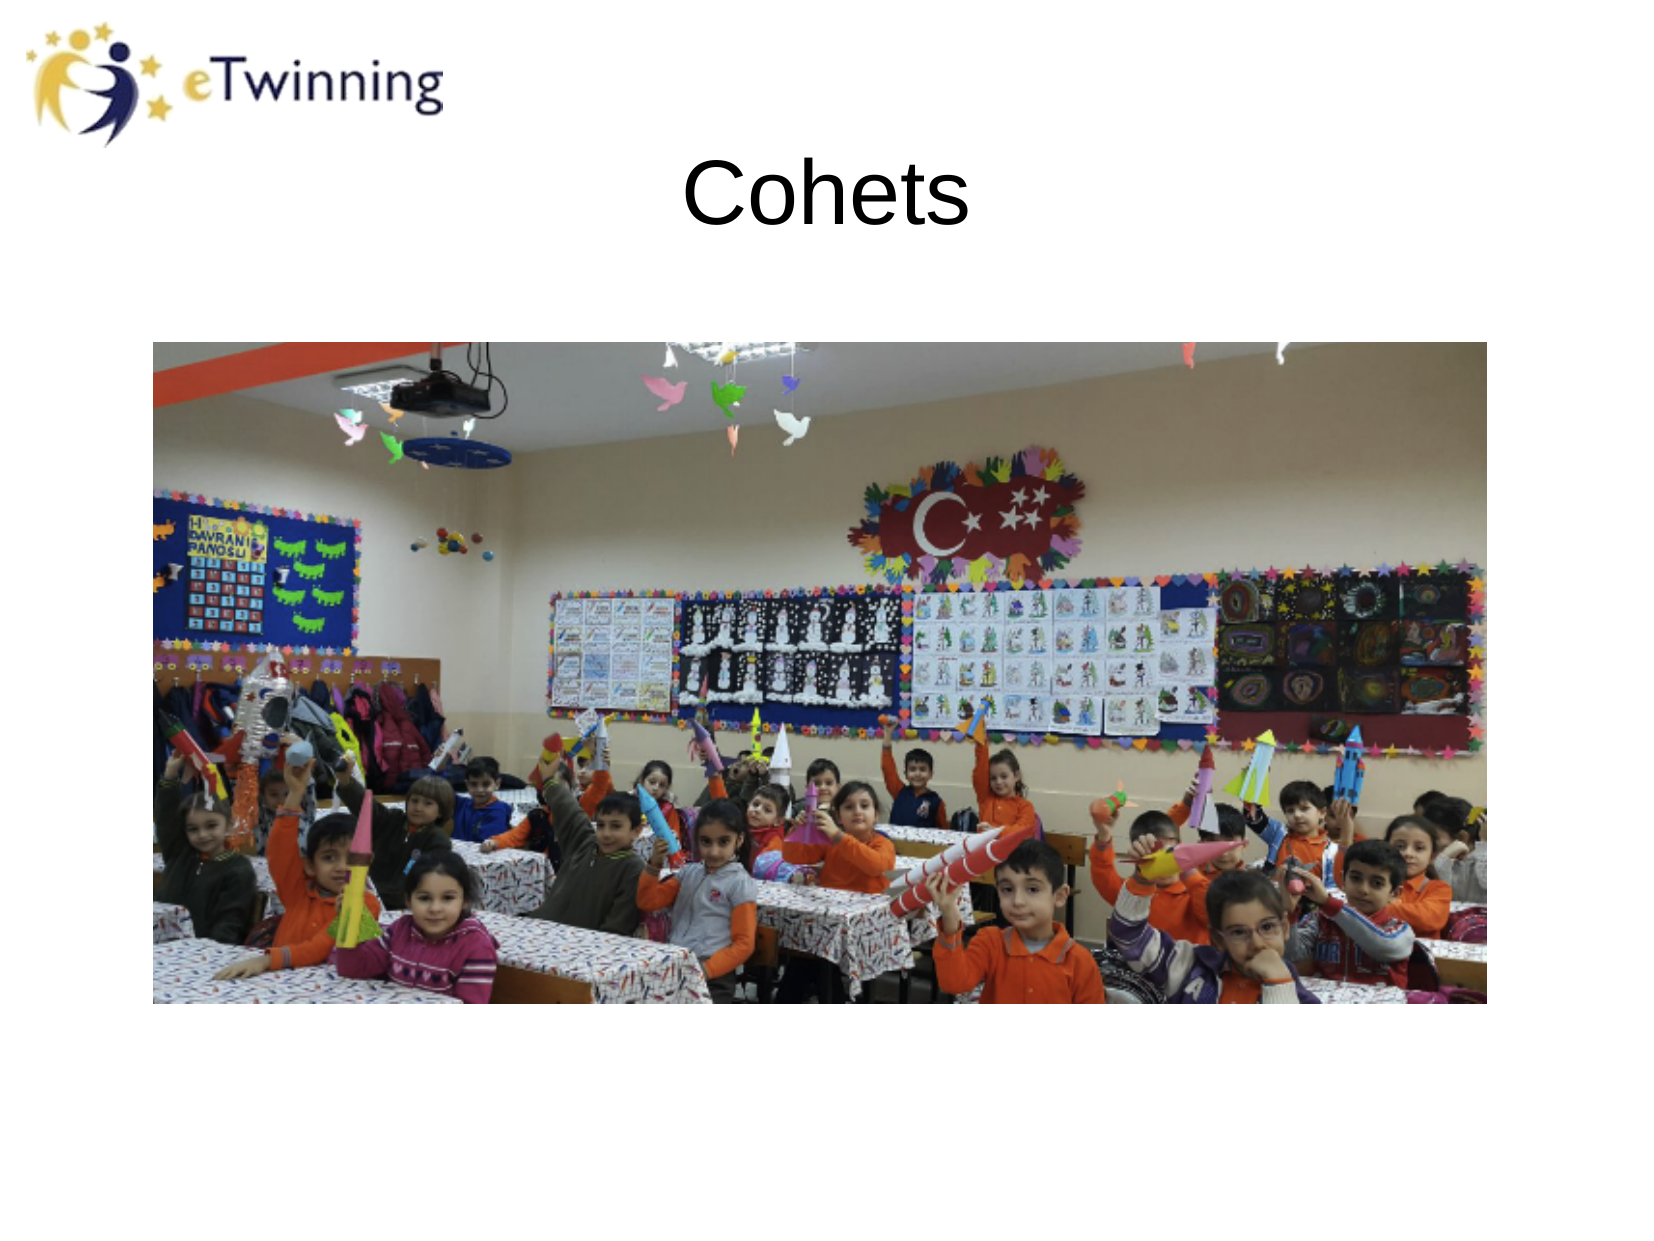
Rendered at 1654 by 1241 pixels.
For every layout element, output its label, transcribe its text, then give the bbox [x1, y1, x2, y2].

picture [153, 342, 1487, 1004]
title Cohets [82, 136, 1571, 249]
picture [26, 20, 443, 148]
